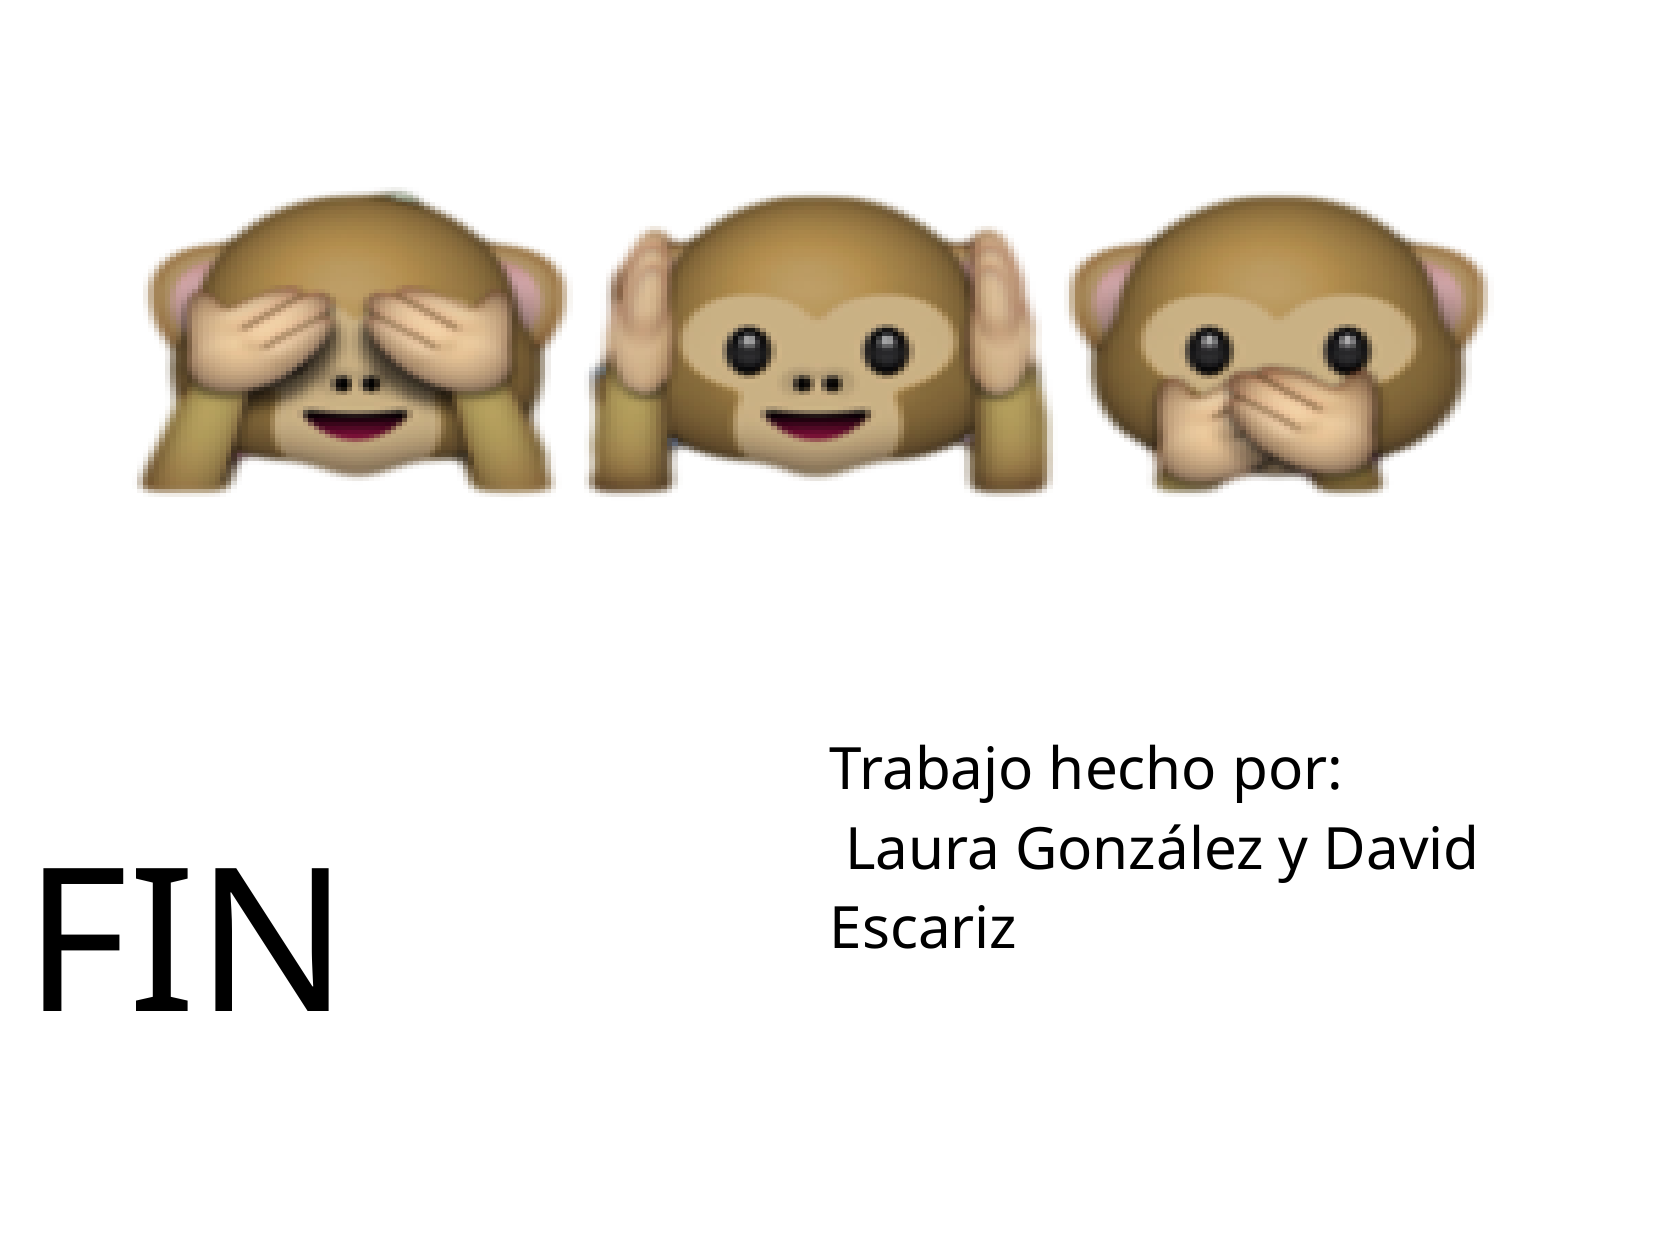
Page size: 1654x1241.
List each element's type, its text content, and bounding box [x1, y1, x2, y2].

picture [0, 0, 1654, 815]
text_box FIN [0, 815, 1654, 1241]
text_box Trabajo hecho por: Laura González y David Escariz [814, 720, 1548, 1009]
